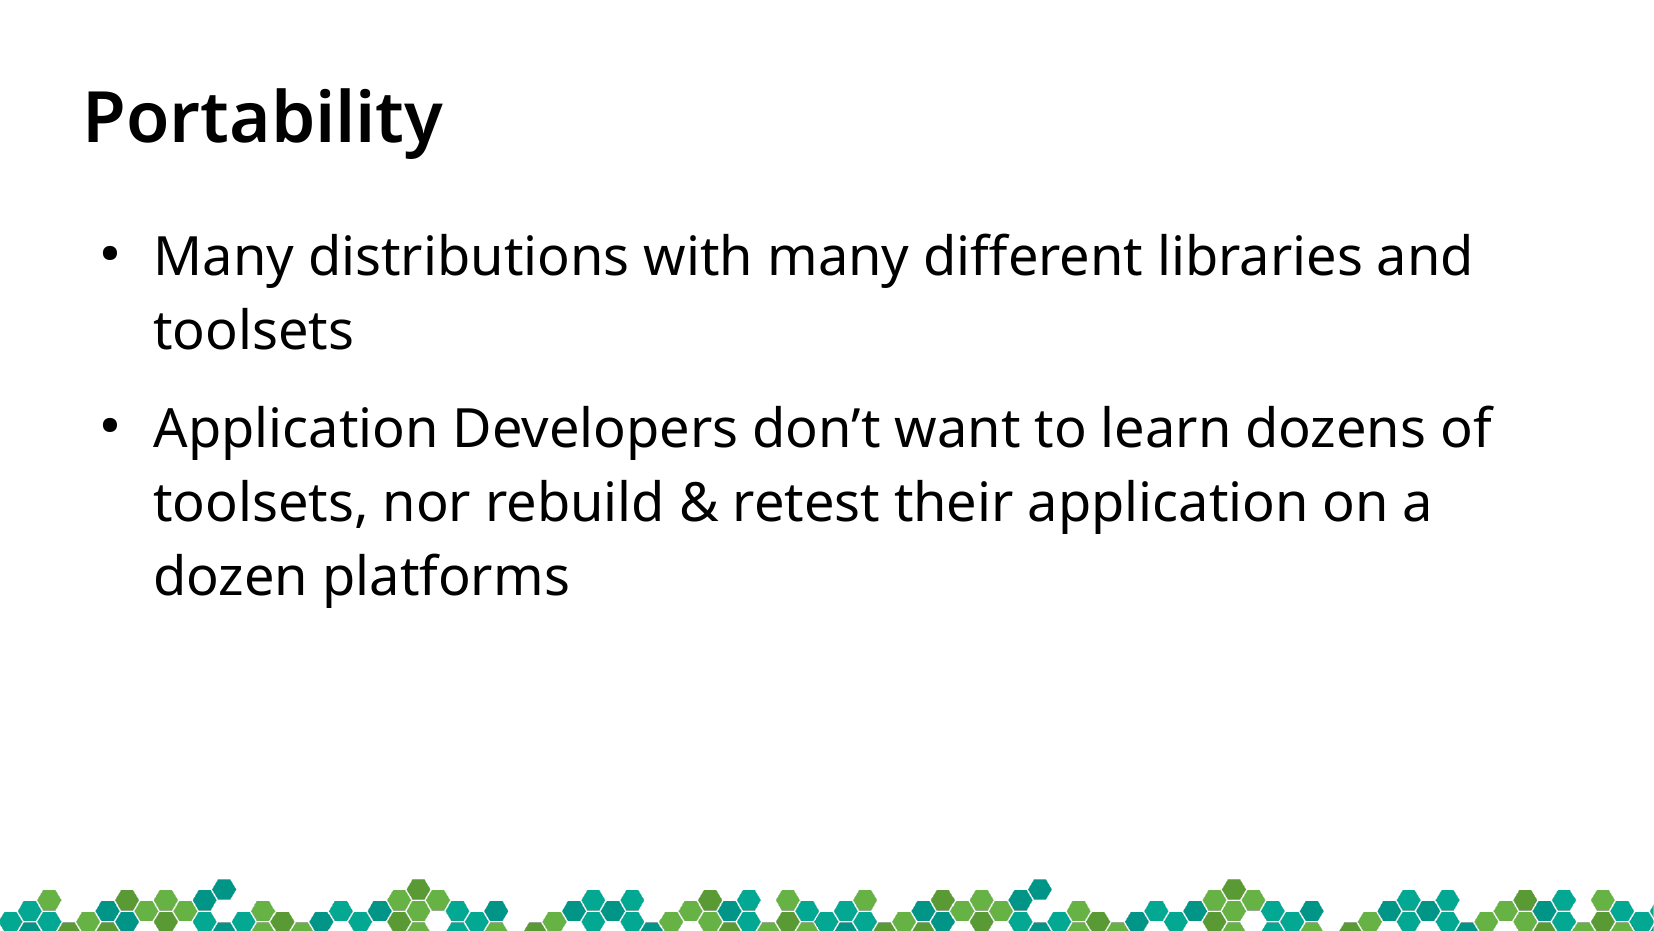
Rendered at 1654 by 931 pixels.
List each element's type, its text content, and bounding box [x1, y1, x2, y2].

picture [0, 871, 1654, 931]
title Portability [82, 37, 1571, 193]
list Many distributions with many different libraries and toolsets Application Developers don’t want to learn dozens of toolsets, nor rebuild & retest their application on a dozen platforms [82, 217, 1571, 857]
